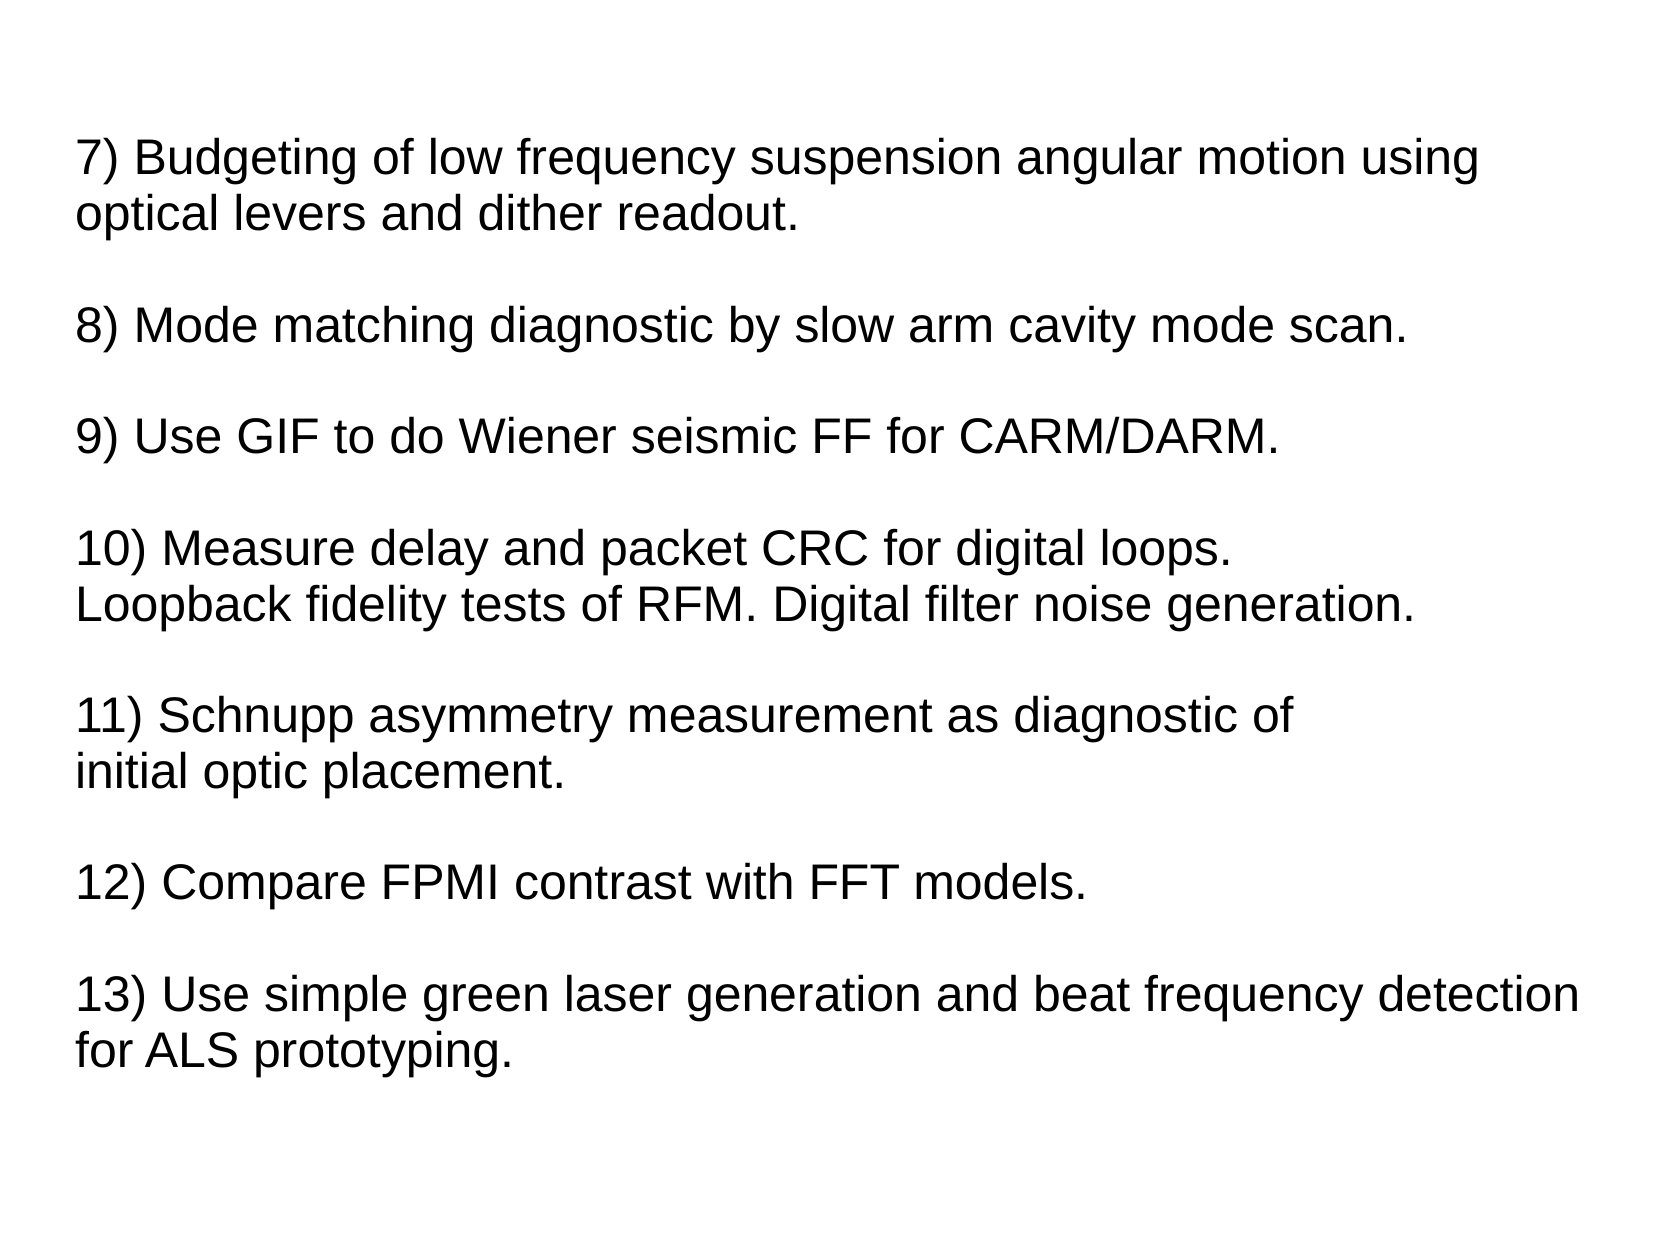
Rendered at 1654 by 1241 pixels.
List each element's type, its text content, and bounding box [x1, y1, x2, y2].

text_box 7) Budgeting of low frequency suspension angular motion using optical levers and dither readout. 8) Mode matching diagnostic by slow arm cavity mode scan. 9) Use GIF to do Wiener seismic FF for CARM/DARM. 10) Measure delay and packet CRC for digital loops. Loopback fidelity tests of RFM. Digital filter noise generation. 11) Schnupp asymmetry measurement as diagnostic of initial optic placement. 12) Compare FPMI contrast with FFT models. 13) Use simple green laser generation and beat frequency detection for ALS prototyping. [60, 122, 1611, 1058]
